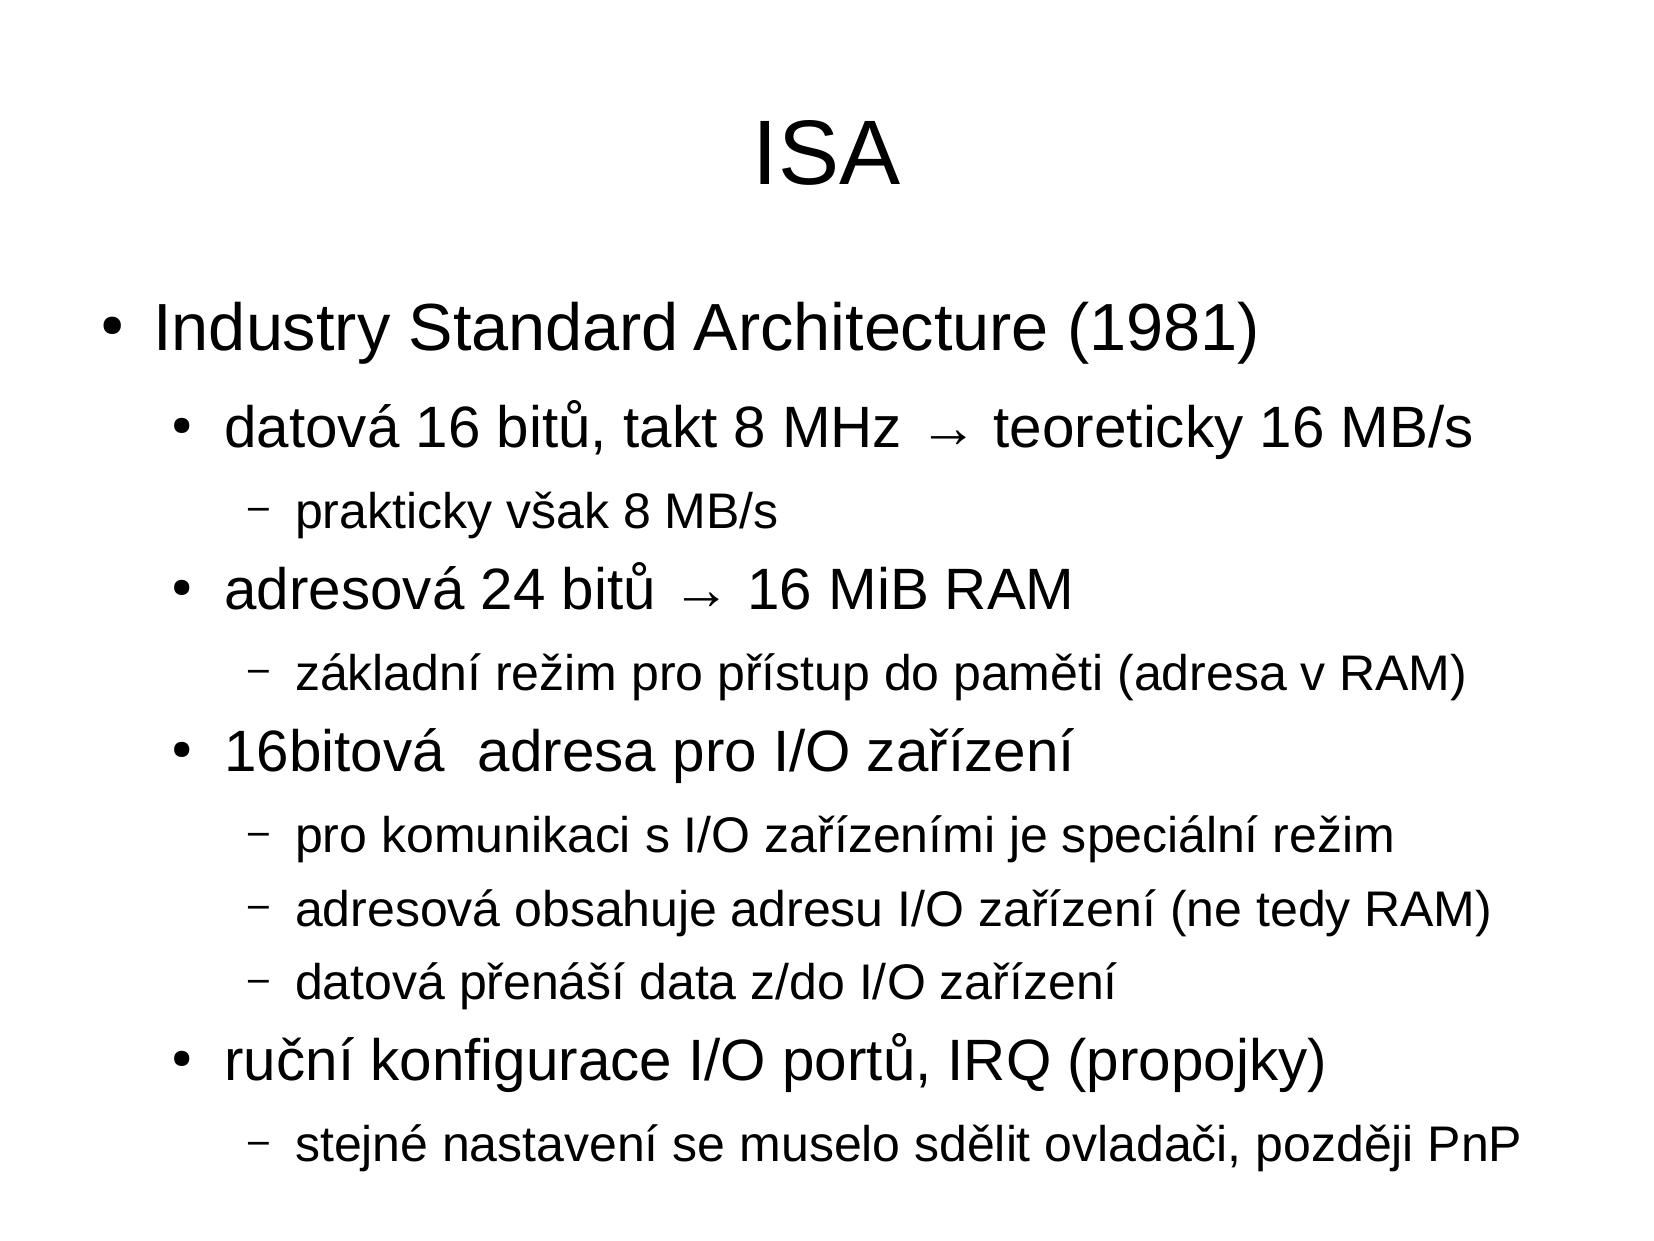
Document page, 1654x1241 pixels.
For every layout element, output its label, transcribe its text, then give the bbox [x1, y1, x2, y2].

list Industry Standard Architecture (1981) datová 16 bitů, takt 8 MHz → teoreticky 16 MB/s prakticky však 8 MB/s adresová 24 bitů → 16 MiB RAM základní režim pro přístup do paměti (adresa v RAM) 16bitová adresa pro I/O zařízení pro komunikaci s I/O zařízeními je speciální režim adresová obsahuje adresu I/O zařízení (ne tedy RAM) datová přenáší data z/do I/O zařízení ruční konfigurace I/O portů, IRQ (propojky) stejné nastavení se muselo sdělit ovladači, později PnP [82, 290, 1571, 1172]
title ISA [82, 49, 1571, 257]
